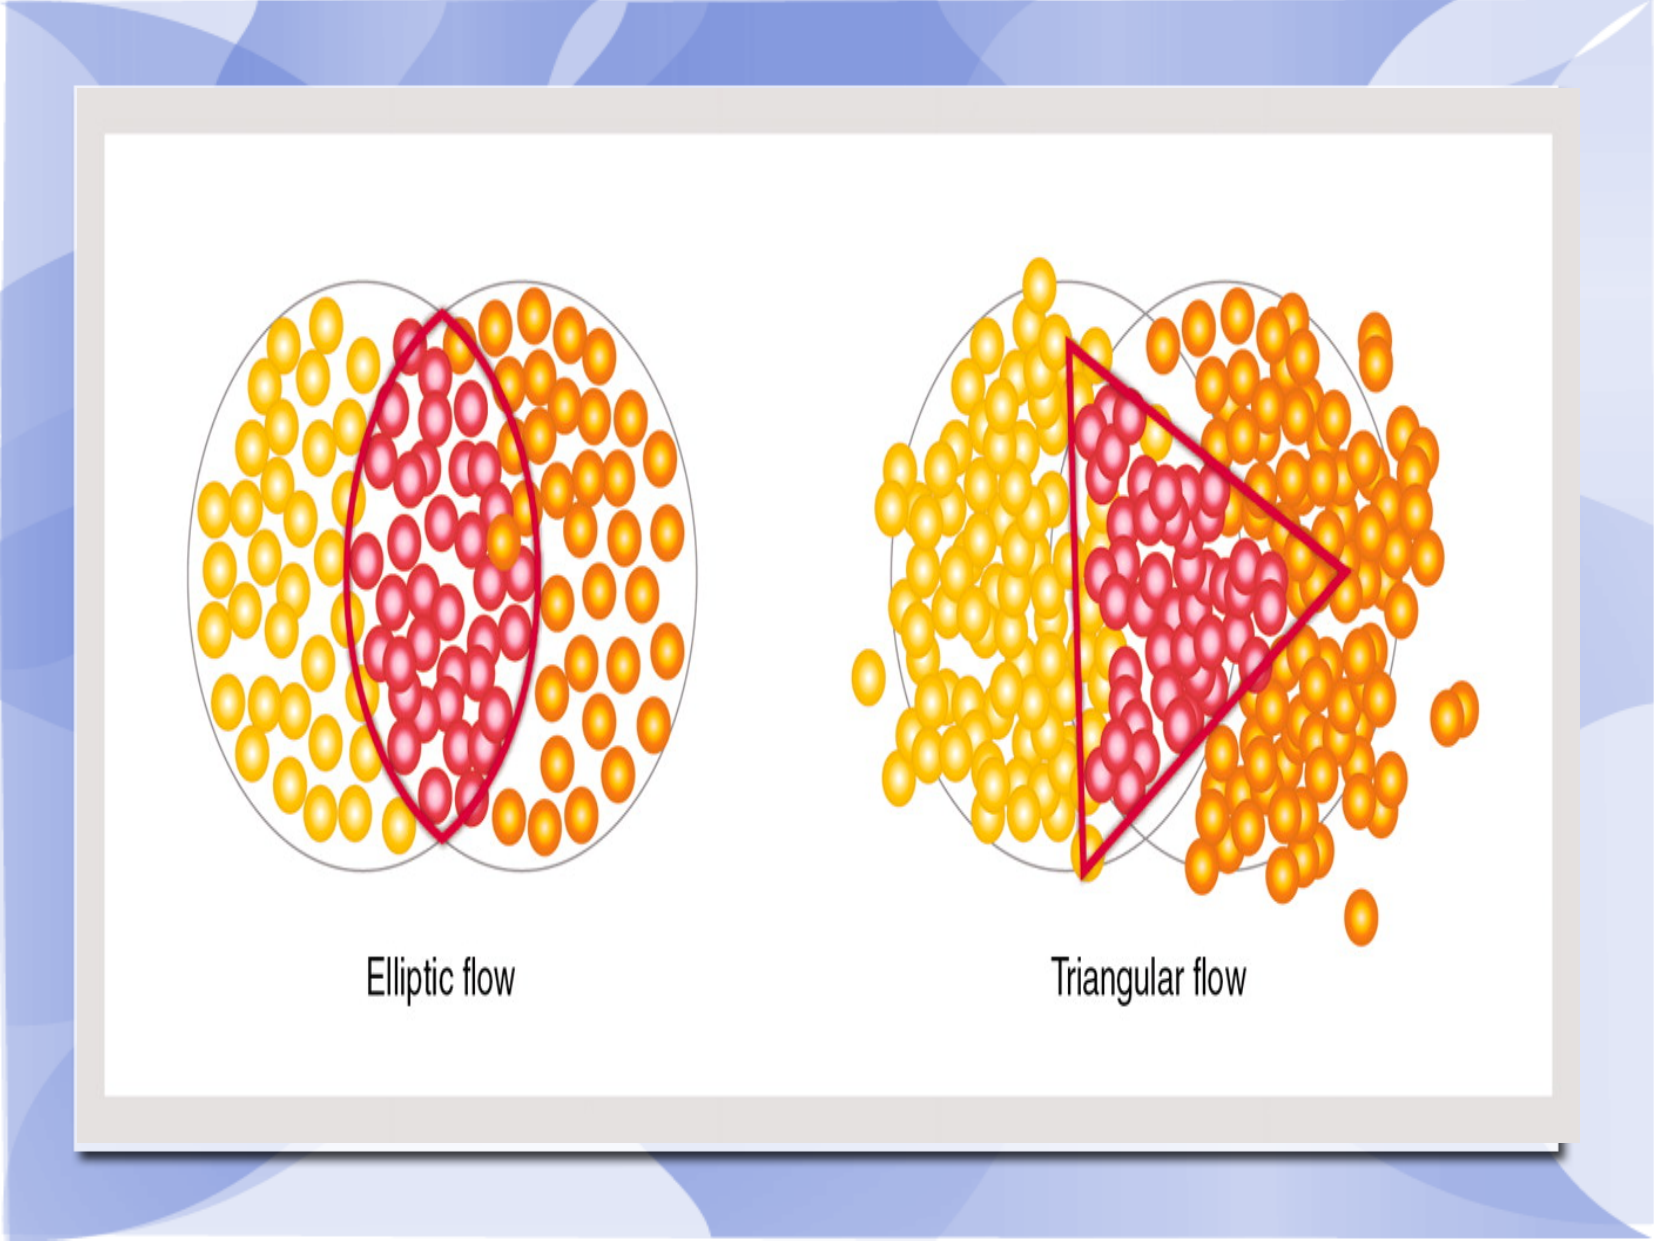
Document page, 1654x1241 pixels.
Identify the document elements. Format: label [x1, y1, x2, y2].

picture [77, 88, 1580, 1143]
